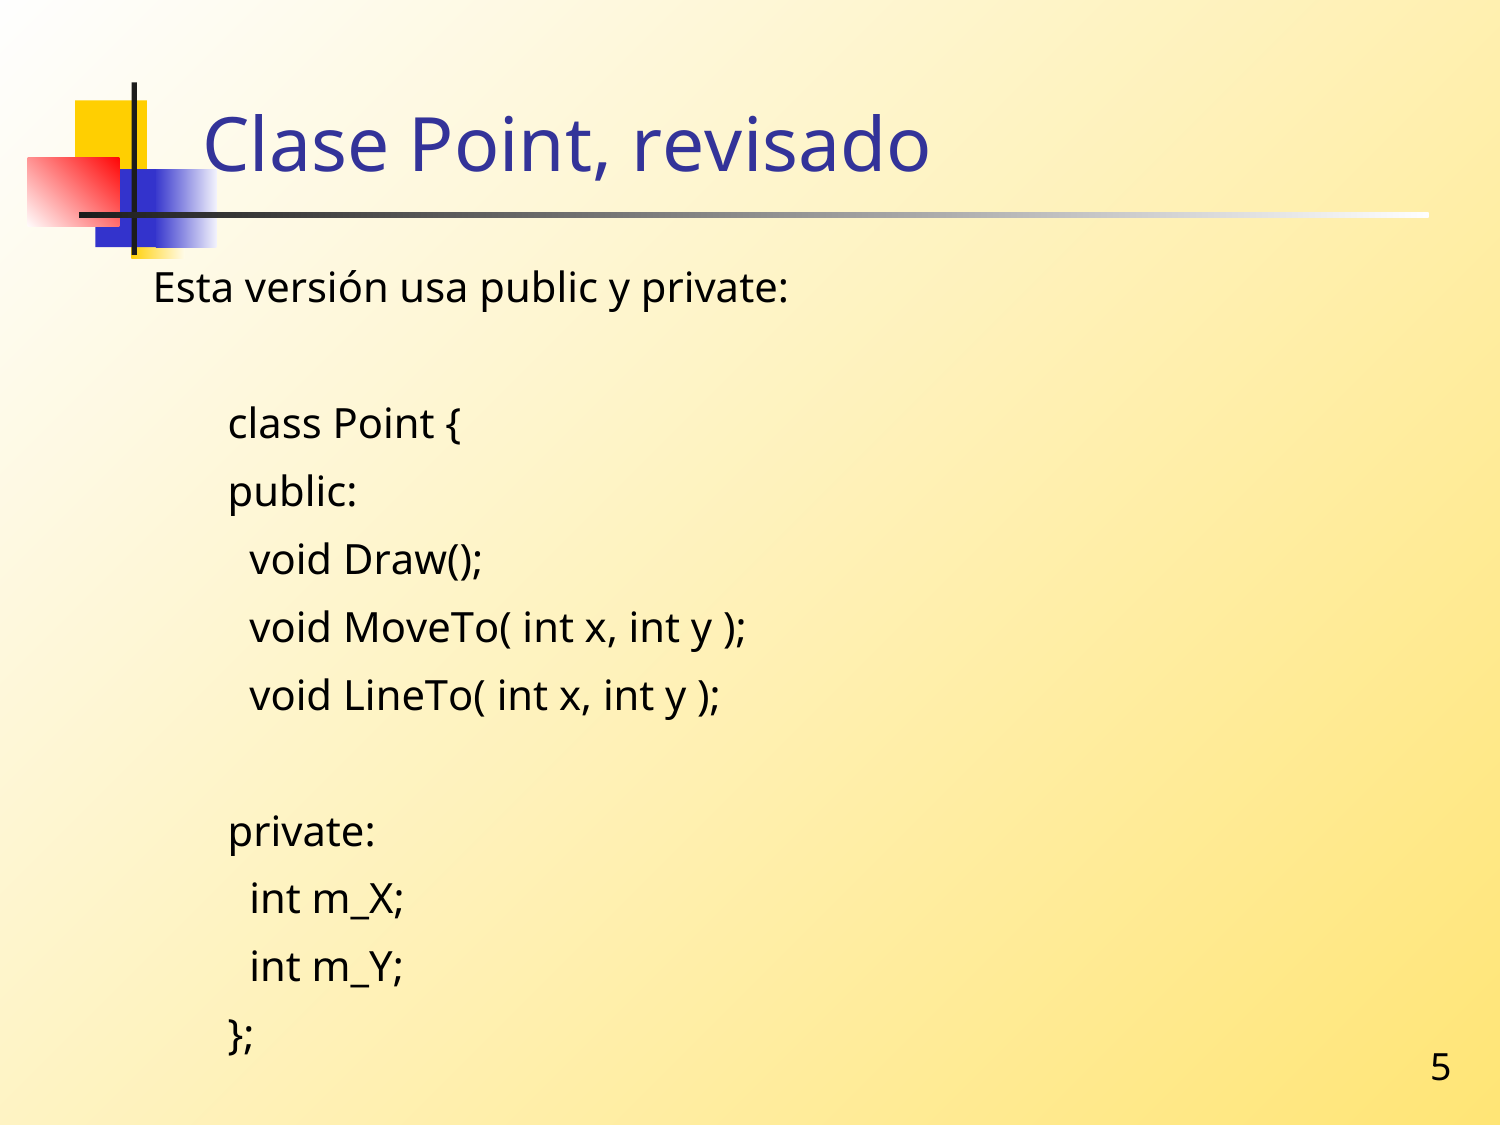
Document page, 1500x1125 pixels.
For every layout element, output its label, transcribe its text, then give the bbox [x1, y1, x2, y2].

title Clase Point, revisado [187, 37, 1466, 201]
list Esta versión usa public y private: class Point { public: void Draw(); void MoveTo( int x, int y ); void LineTo( int x, int y ); private: int m_X; int m_Y; }; [137, 249, 1463, 1013]
